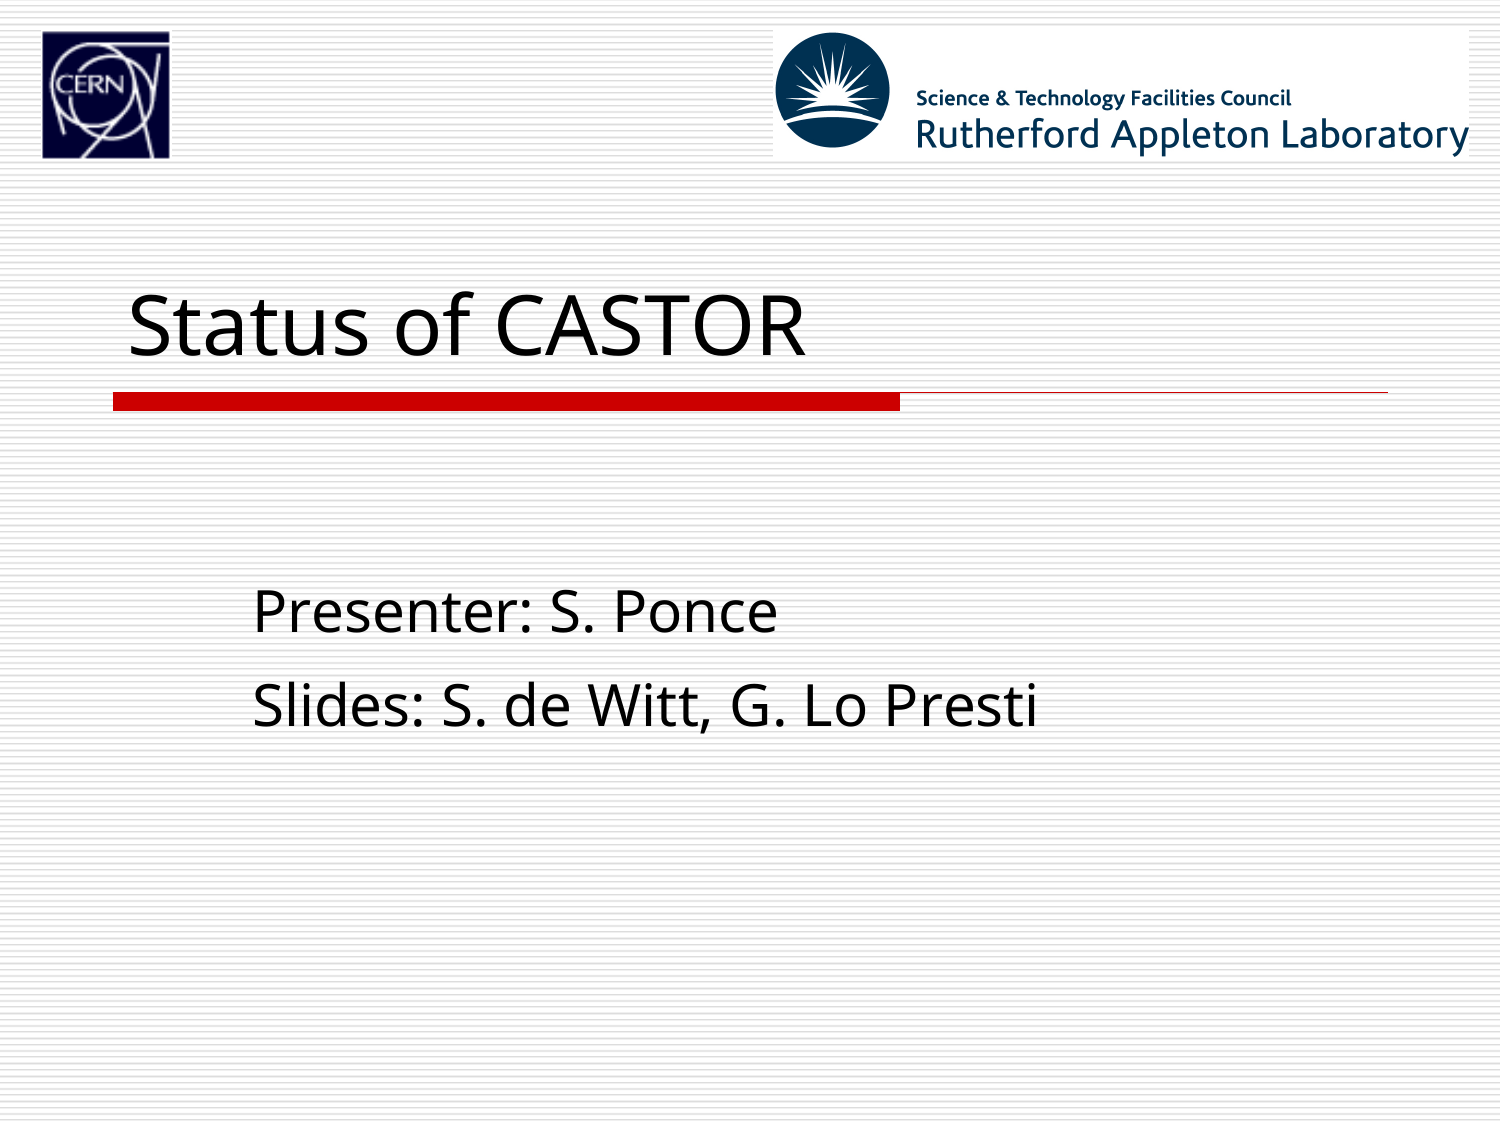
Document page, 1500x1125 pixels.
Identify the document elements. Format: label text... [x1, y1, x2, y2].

subtitle Presenter: S. Ponce Slides: S. de Witt, G. Lo Presti [237, 562, 1388, 826]
picture [0, 0, 1500, 1125]
title Status of CASTOR [112, 162, 1388, 388]
